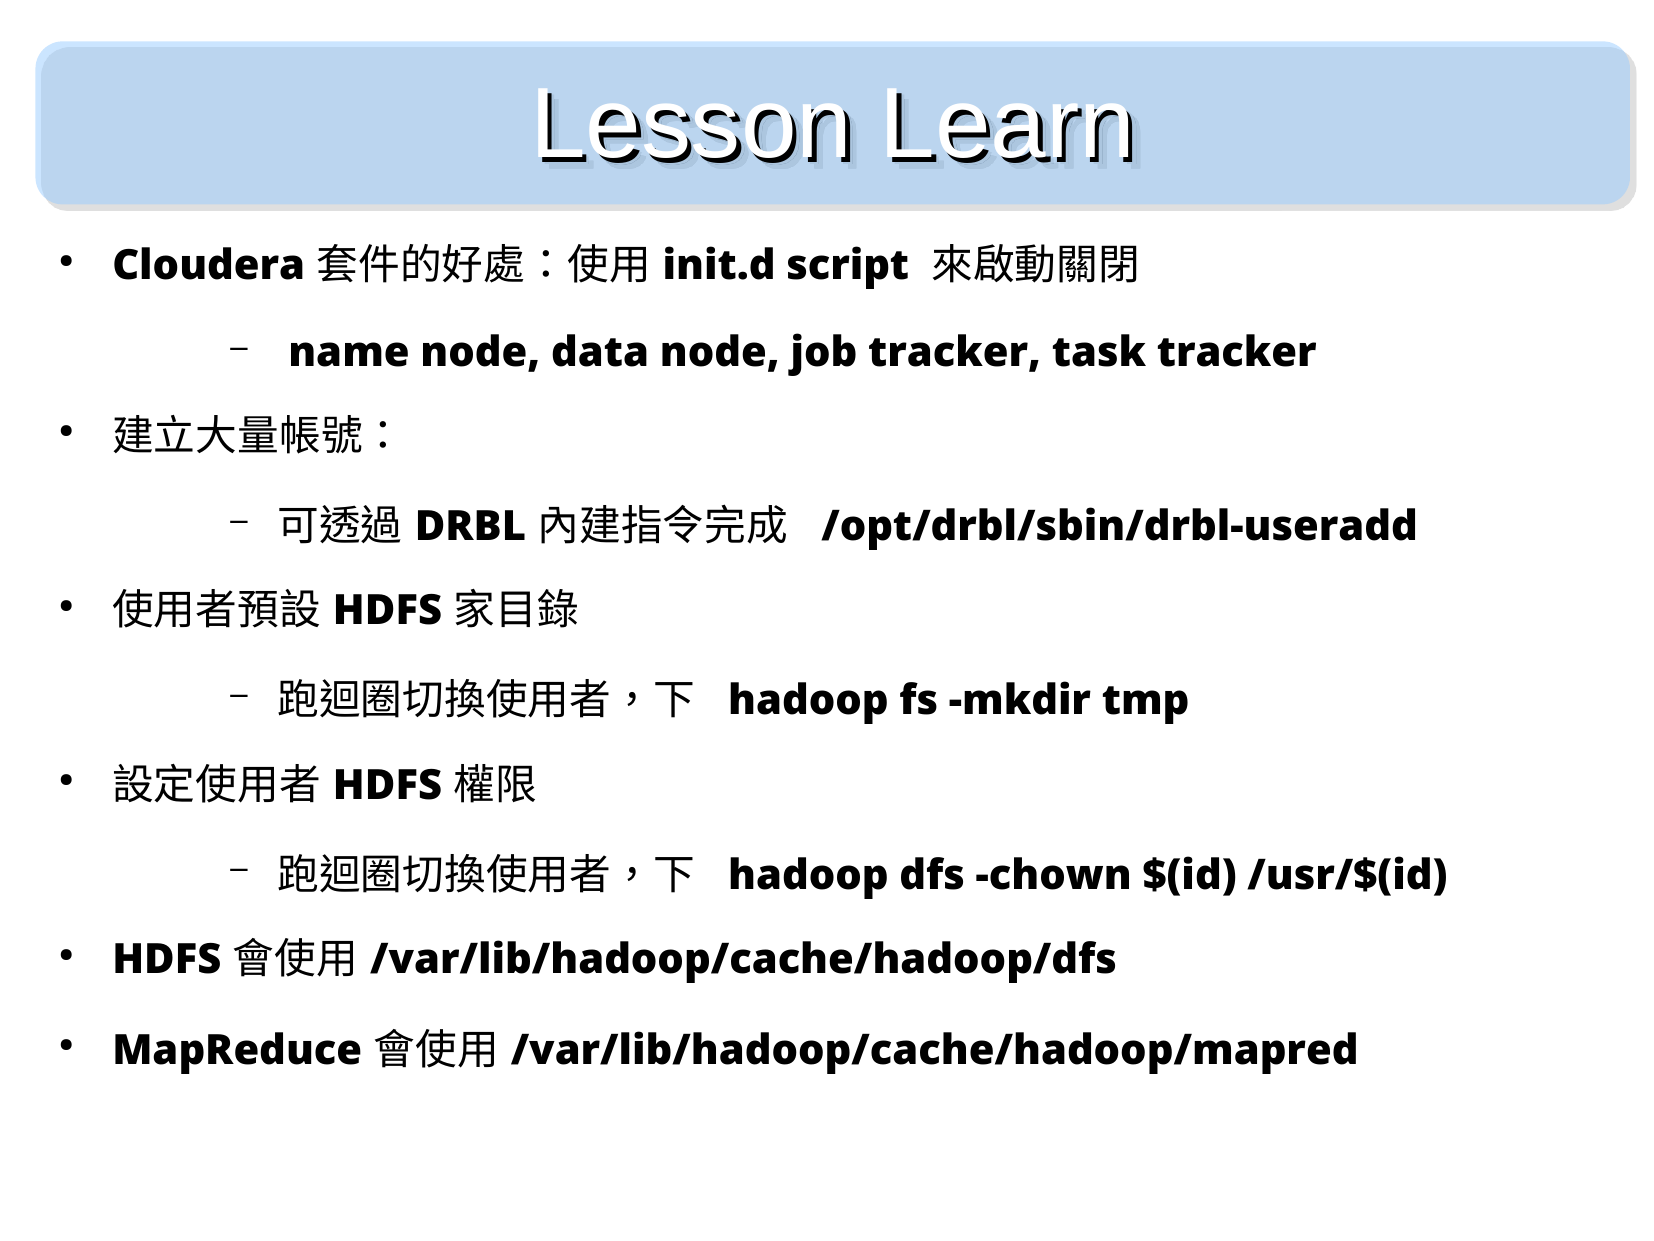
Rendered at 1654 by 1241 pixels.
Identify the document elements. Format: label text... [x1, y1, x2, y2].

list Cloudera套件的好處：使用init.d script 來啟動關閉 name node, data node, job tracker, task tracker 建立大量帳號： 可透過DRBL內建指令完成 /opt/drbl/sbin/drbl-useradd 使用者預設HDFS家目錄 跑迴圈切換使用者，下 hadoop fs -mkdir tmp 設定使用者HDFS權限 跑迴圈切換使用者，下 hadoop dfs -chown $(id) /usr/$(id) HDFS會使用/var/lib/hadoop/cache/hadoop/dfs MapReduce會使用/var/lib/hadoop/cache/hadoop/mapred [41, 231, 1625, 1078]
text_box Lesson Learn [35, 41, 1630, 205]
